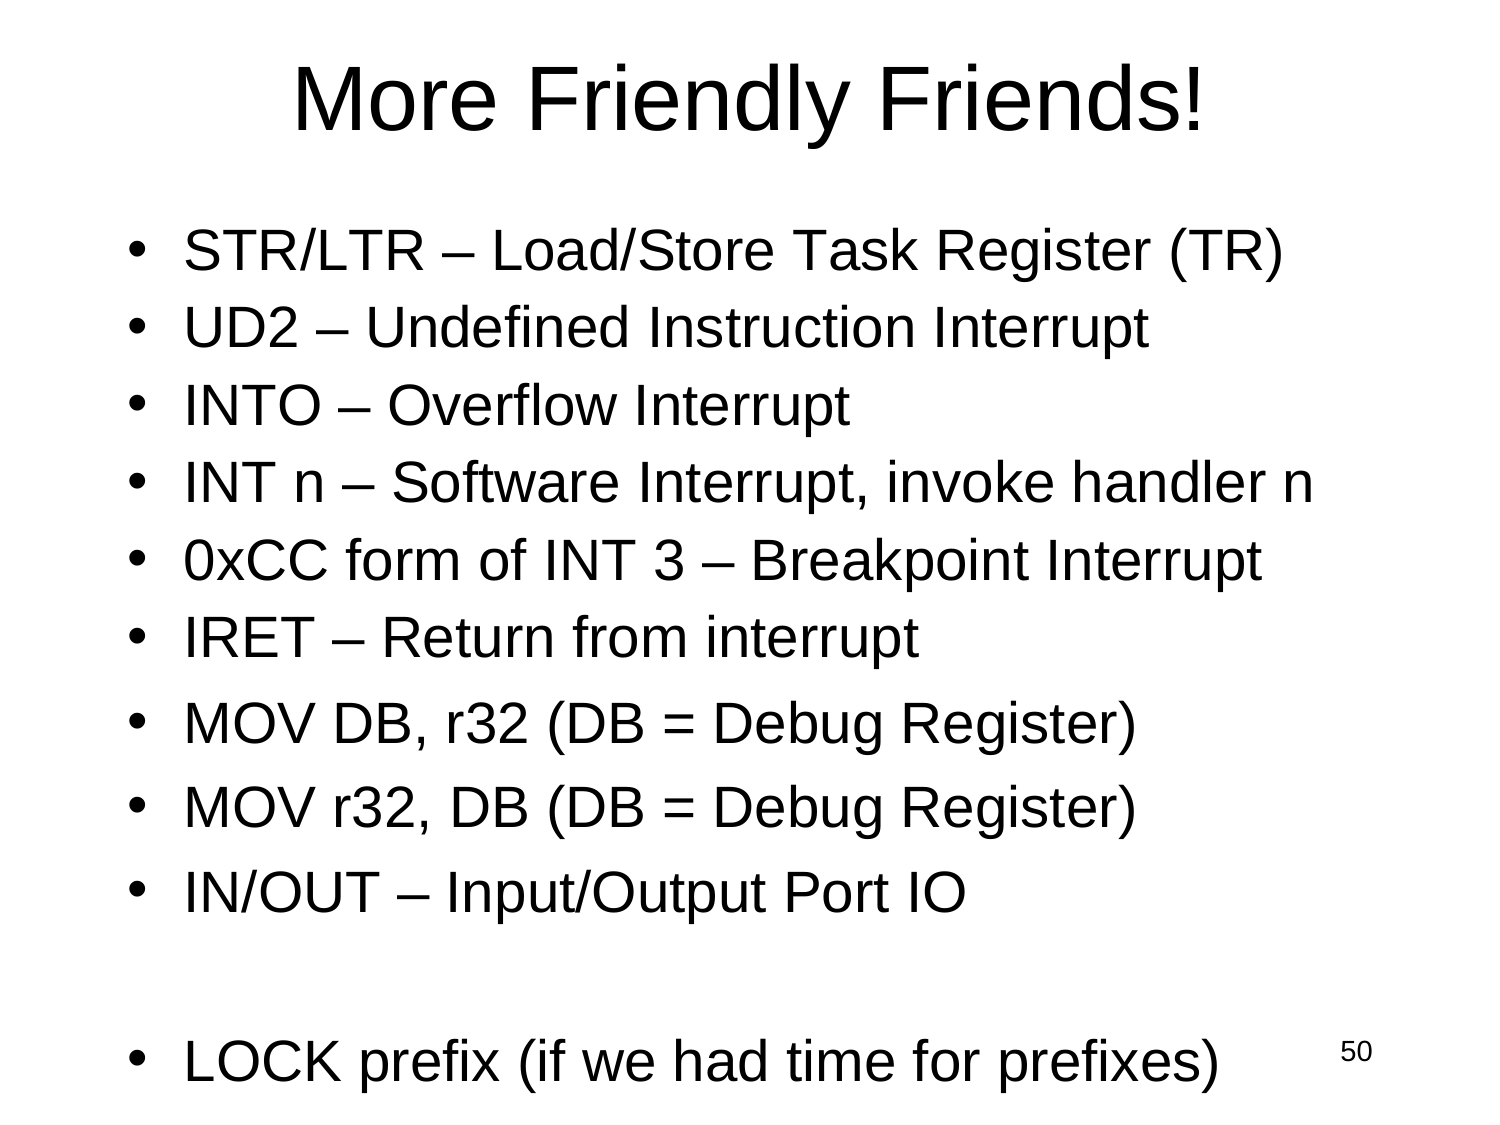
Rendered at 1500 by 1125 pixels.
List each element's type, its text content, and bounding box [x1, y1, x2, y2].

list STR/LTR – Load/Store Task Register (TR) UD2 – Undefined Instruction Interrupt INTO – Overflow Interrupt INT n – Software Interrupt, invoke handler n 0xCC form of INT 3 – Breakpoint Interrupt IRET – Return from interrupt MOV DB, r32 (DB = Debug Register) MOV r32, DB (DB = Debug Register) IN/OUT – Input/Output Port IO LOCK prefix (if we had time for prefixes) [112, 212, 1388, 1101]
title More Friendly Friends! [112, 0, 1388, 188]
text_box <number> [1074, 1025, 1388, 1101]
